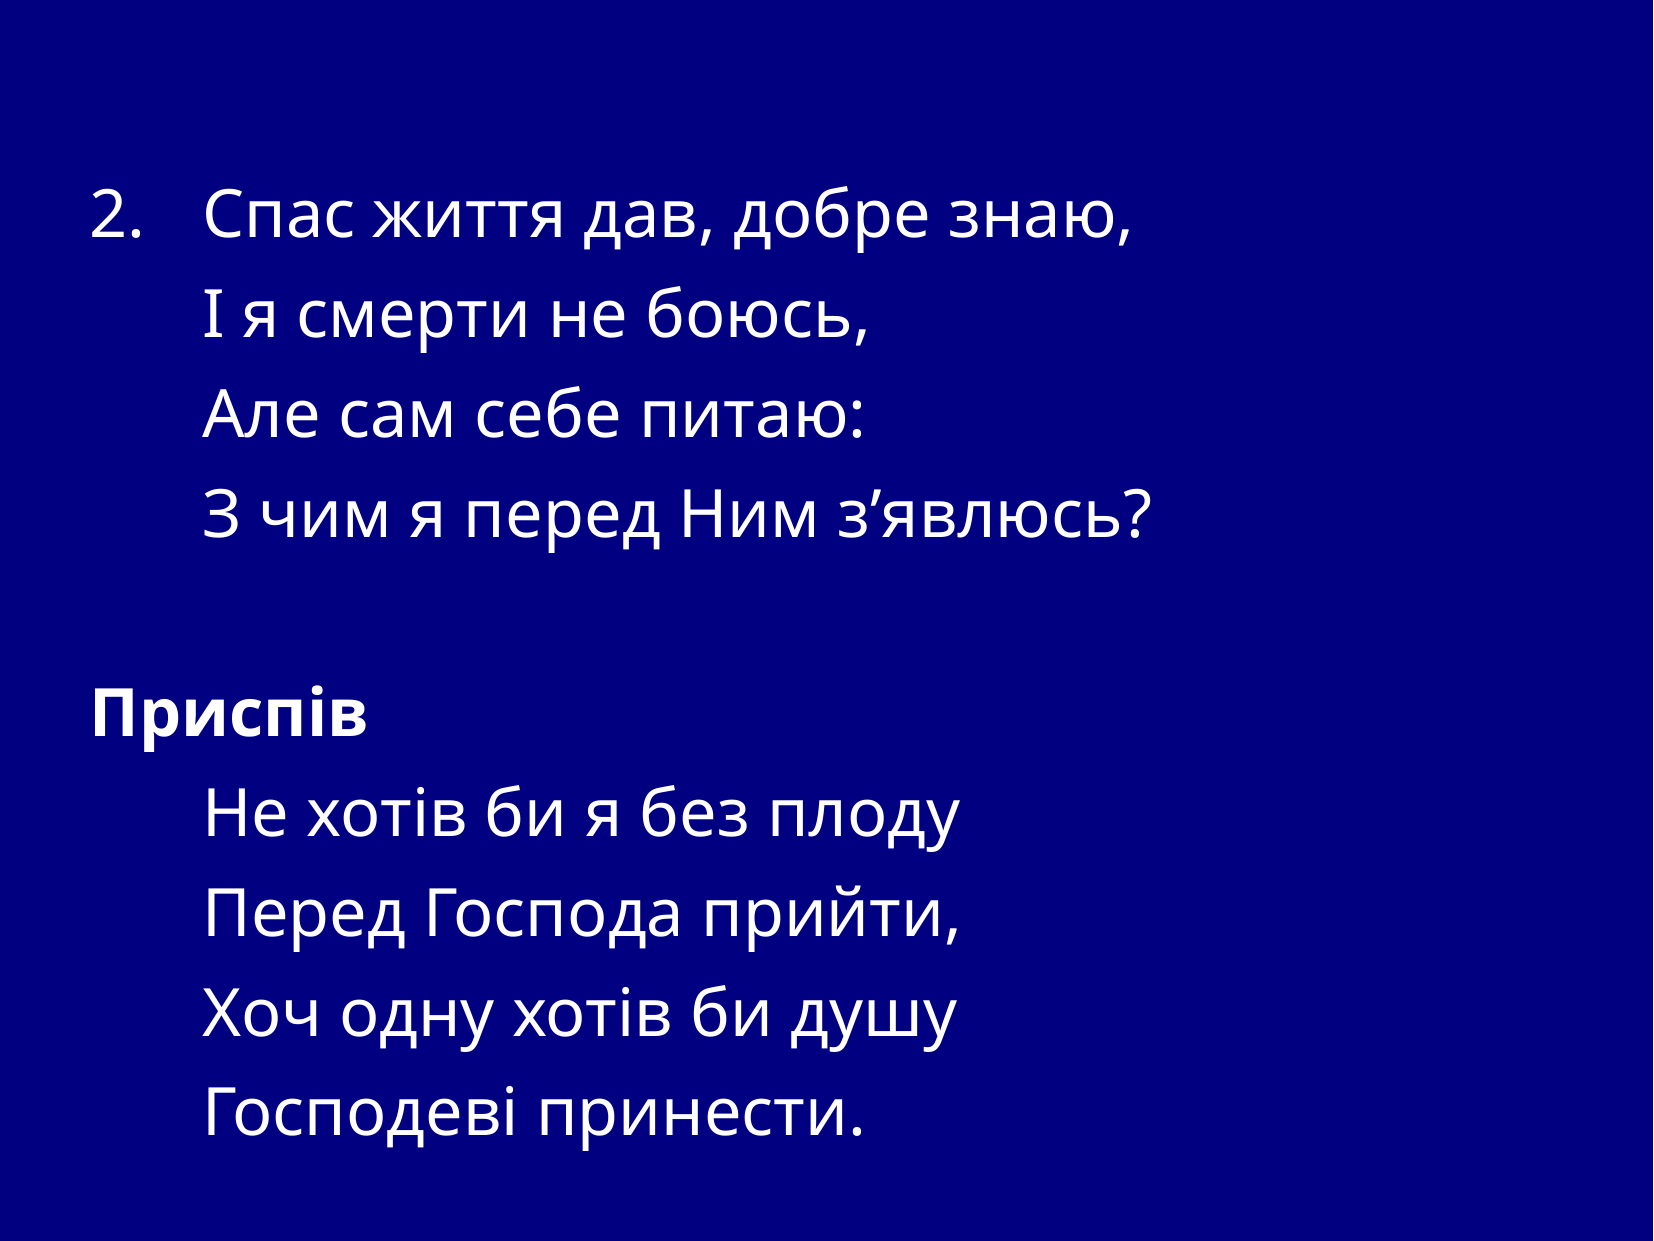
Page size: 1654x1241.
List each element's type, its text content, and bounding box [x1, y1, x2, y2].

text_box 2. Спас життя дав, добре знаю, І я смерти не боюсь, Але сам себе питаю: З чим я перед Ним з’явлюсь? Приспів Не хотів би я без плоду Перед Господа прийти, Хоч одну хотів би душу Господеві принести. [75, 150, 1576, 1163]
